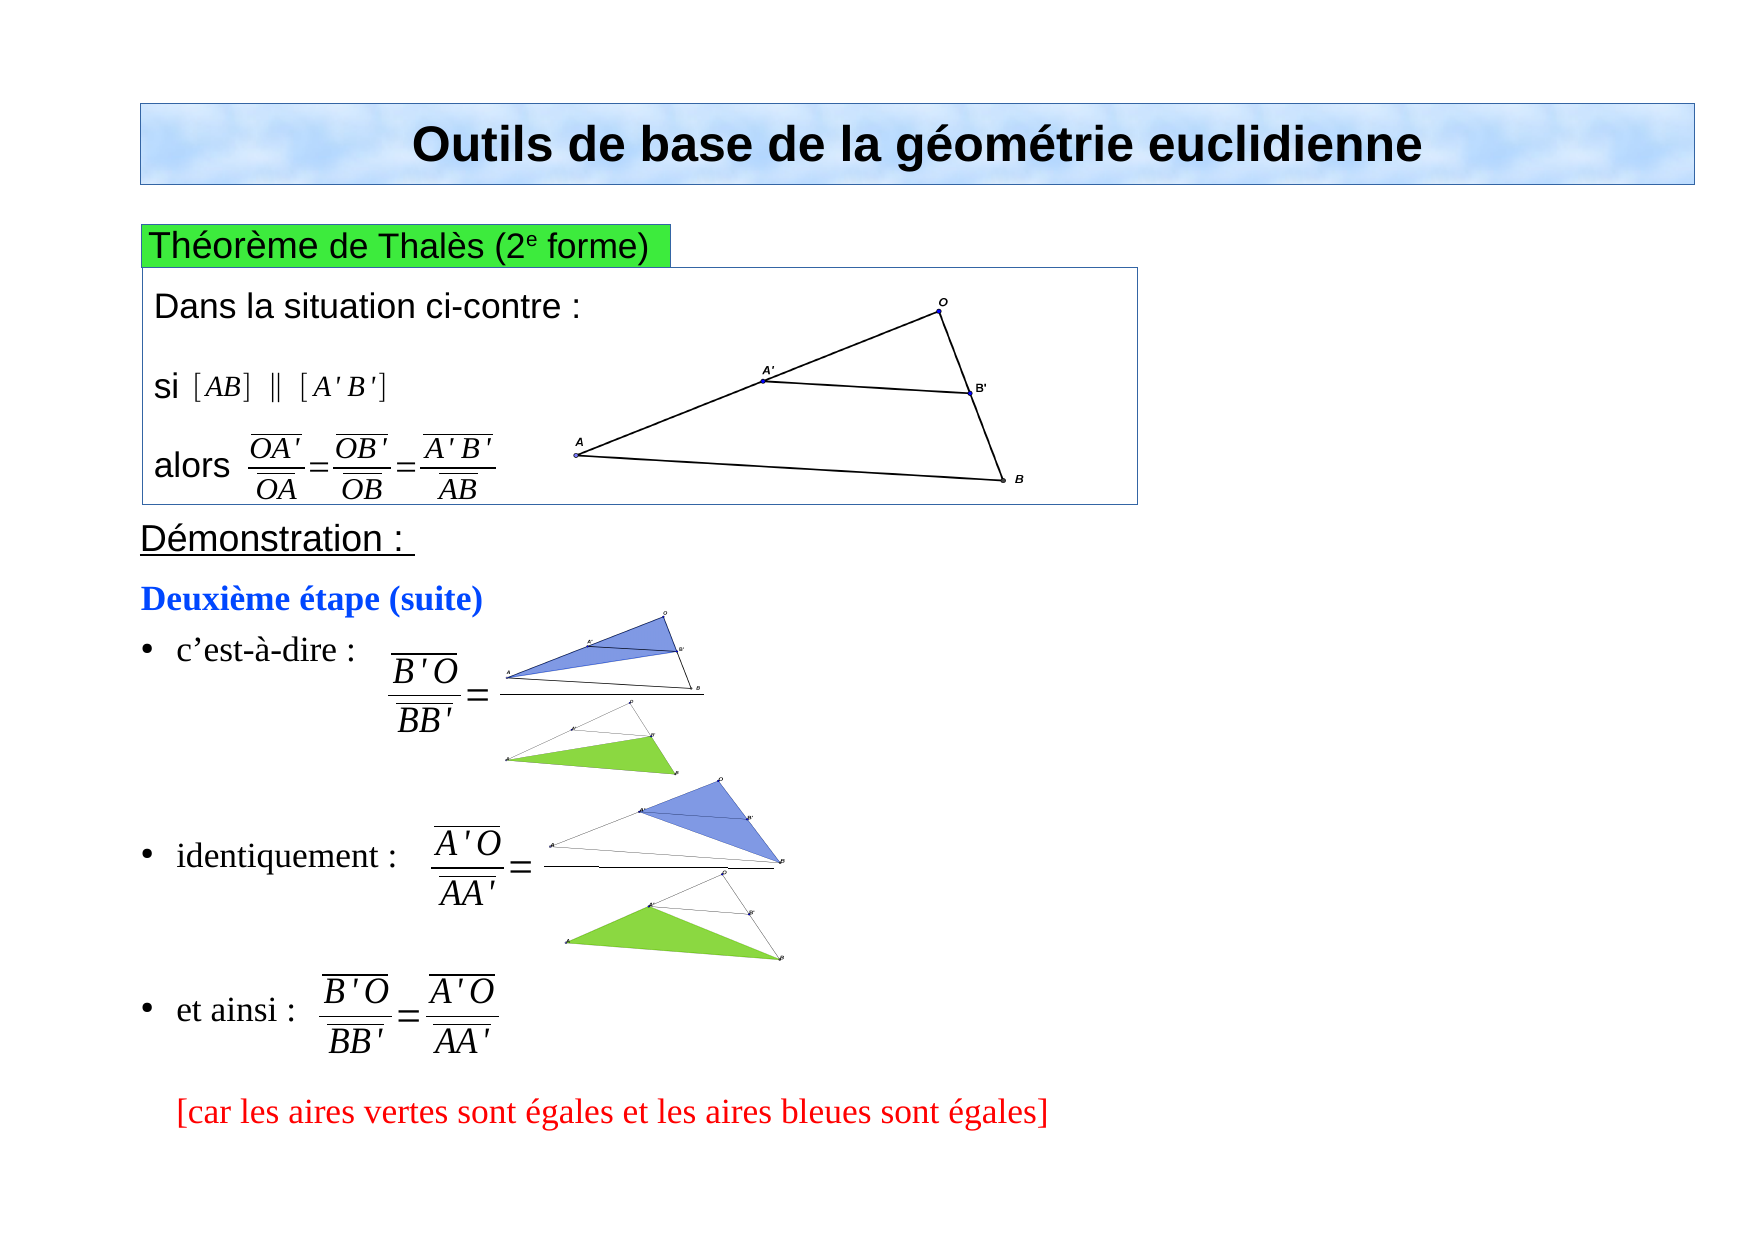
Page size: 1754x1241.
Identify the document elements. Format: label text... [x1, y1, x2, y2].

chart [311, 971, 507, 1063]
text_box Dans la situation ci-contre : si alors [142, 267, 1138, 505]
text_box Théorème de Thalès (2e forme) [141, 224, 671, 268]
chart [380, 650, 500, 742]
chart [187, 369, 394, 403]
picture [503, 695, 788, 964]
text_box Deuxième étape (suite) c’est-à-dire : identiquement : et ainsi : [car les aires vertes sont égales et les aires bleues sont égales] [129, 566, 1099, 1052]
picture [564, 282, 1030, 495]
picture [503, 604, 704, 694]
text_box Outils de base de la géométrie euclidienne [140, 103, 1695, 185]
text_box Démonstration : [125, 510, 430, 567]
chart [423, 822, 544, 915]
chart [240, 430, 503, 506]
